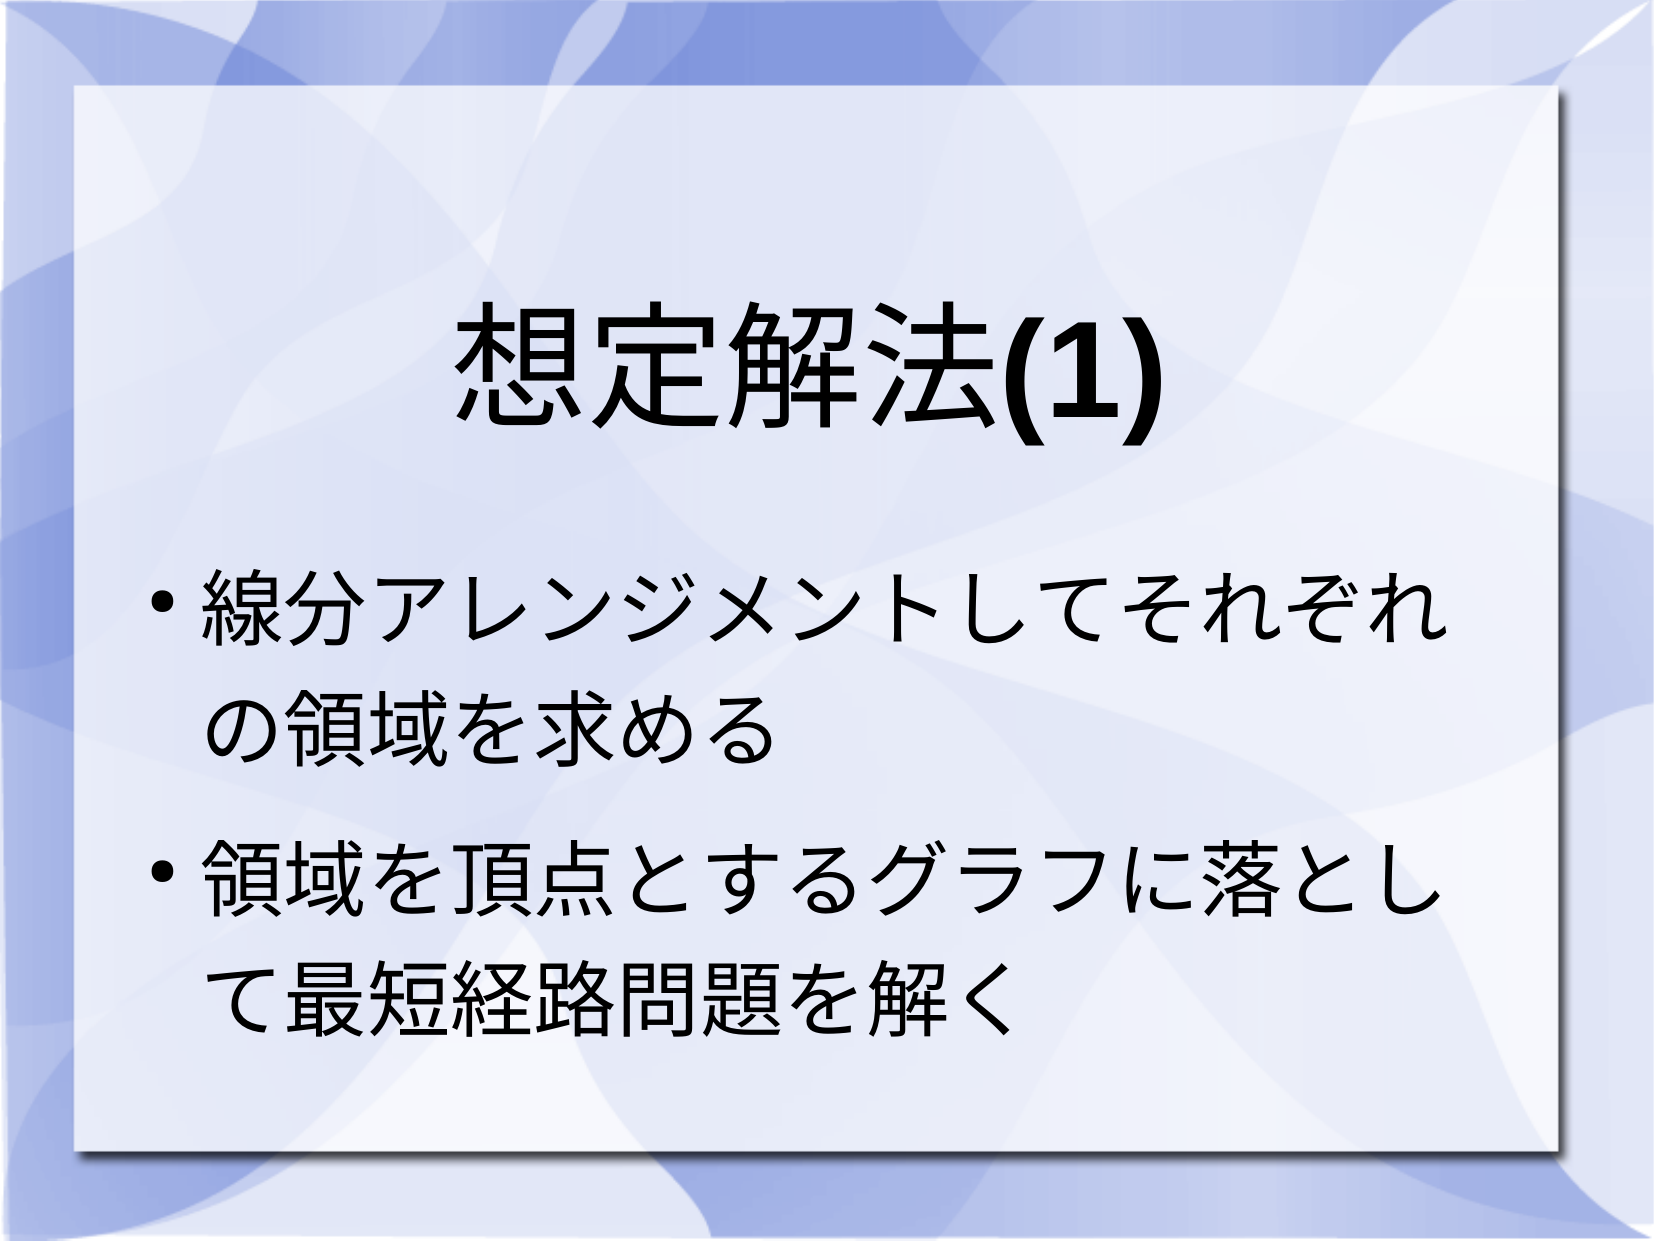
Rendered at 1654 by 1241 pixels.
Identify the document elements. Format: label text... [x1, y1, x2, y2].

list 線分アレンジメントしてそれぞれの領域を求める 領域を頂点とするグラフに落として最短経路問題を解く [129, 543, 1489, 1241]
title 想定解法(1) [82, 253, 1536, 461]
picture [0, 0, 1654, 1241]
